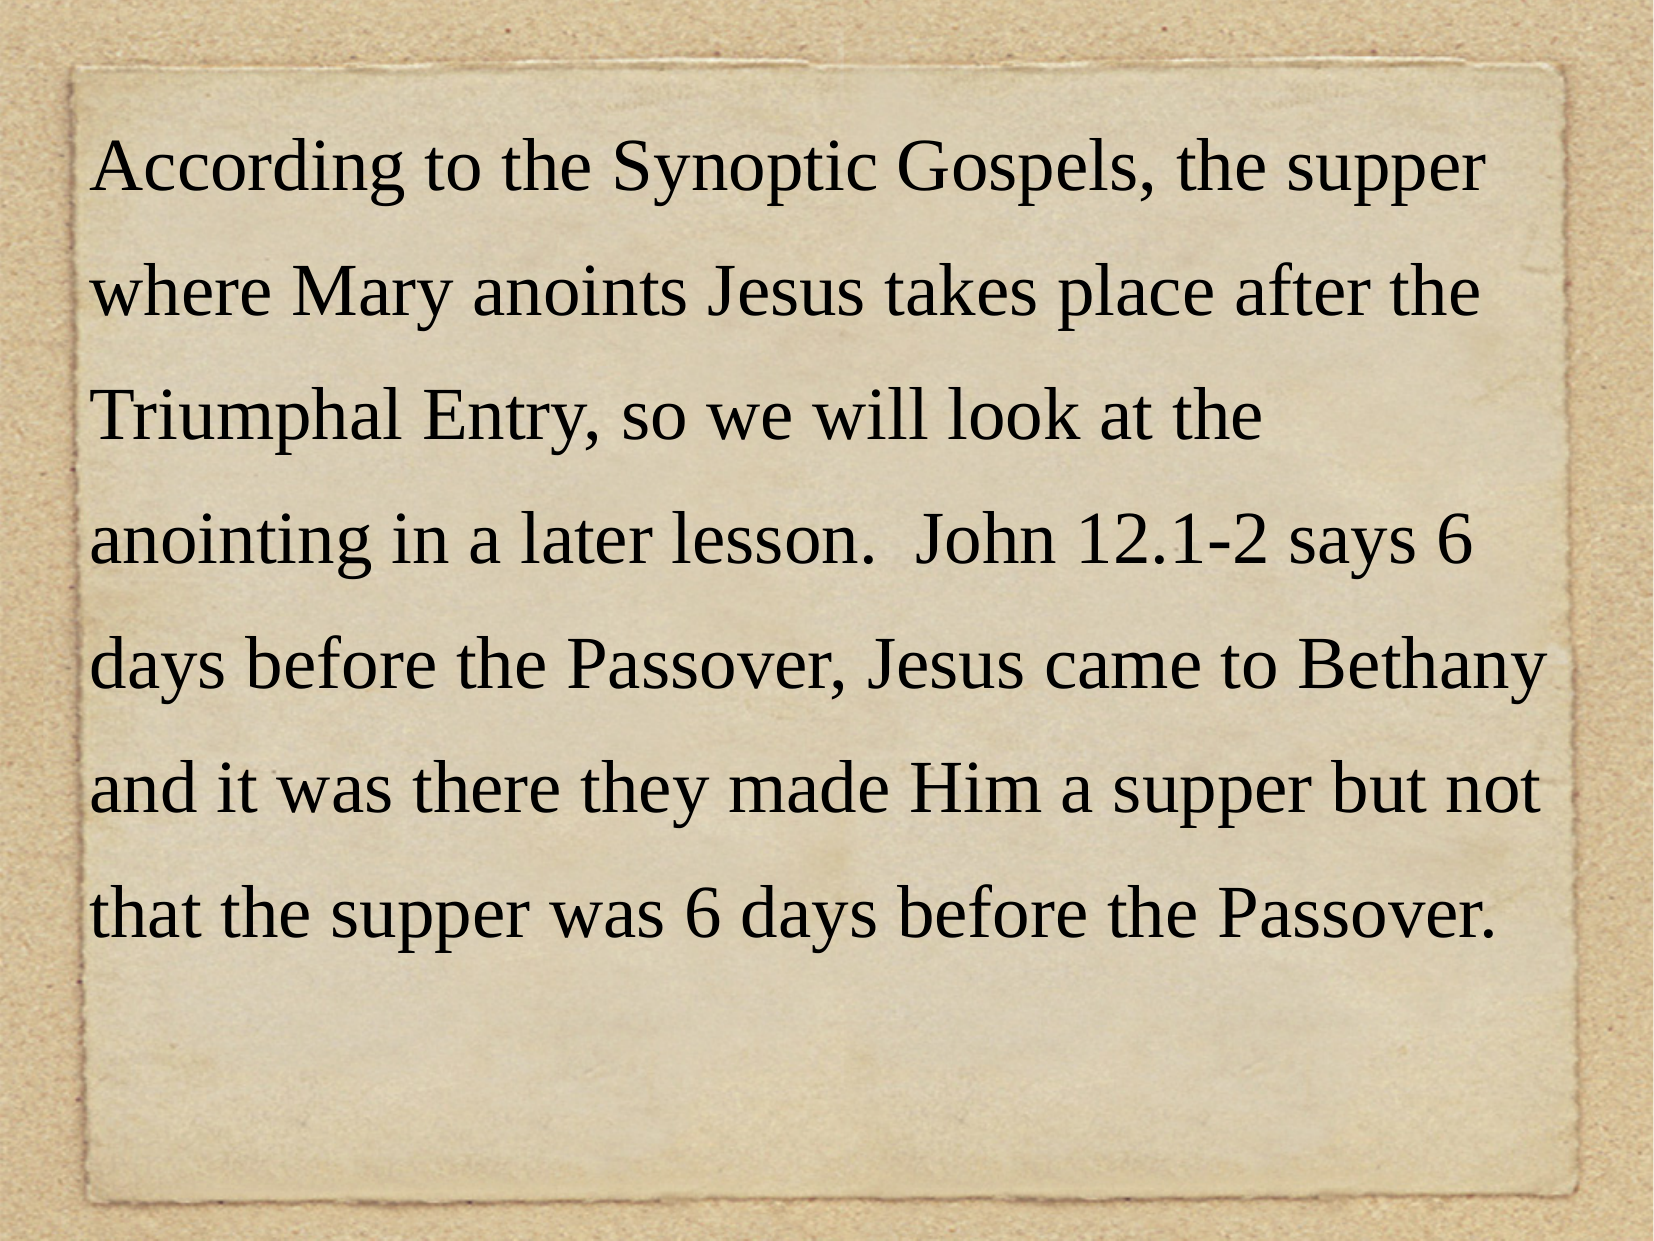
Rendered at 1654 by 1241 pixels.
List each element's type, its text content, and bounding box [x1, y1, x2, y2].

text_box According to the Synoptic Gospels, the supper where Mary anoints Jesus takes place after the Triumphal Entry, so we will look at the anointing in a later lesson. John 12.1-2 says 6 days before the Passover, Jesus came to Bethany and it was there they made Him a supper but not that the supper was 6 days before the Passover. [75, 75, 1576, 1201]
picture [0, 0, 1654, 1241]
